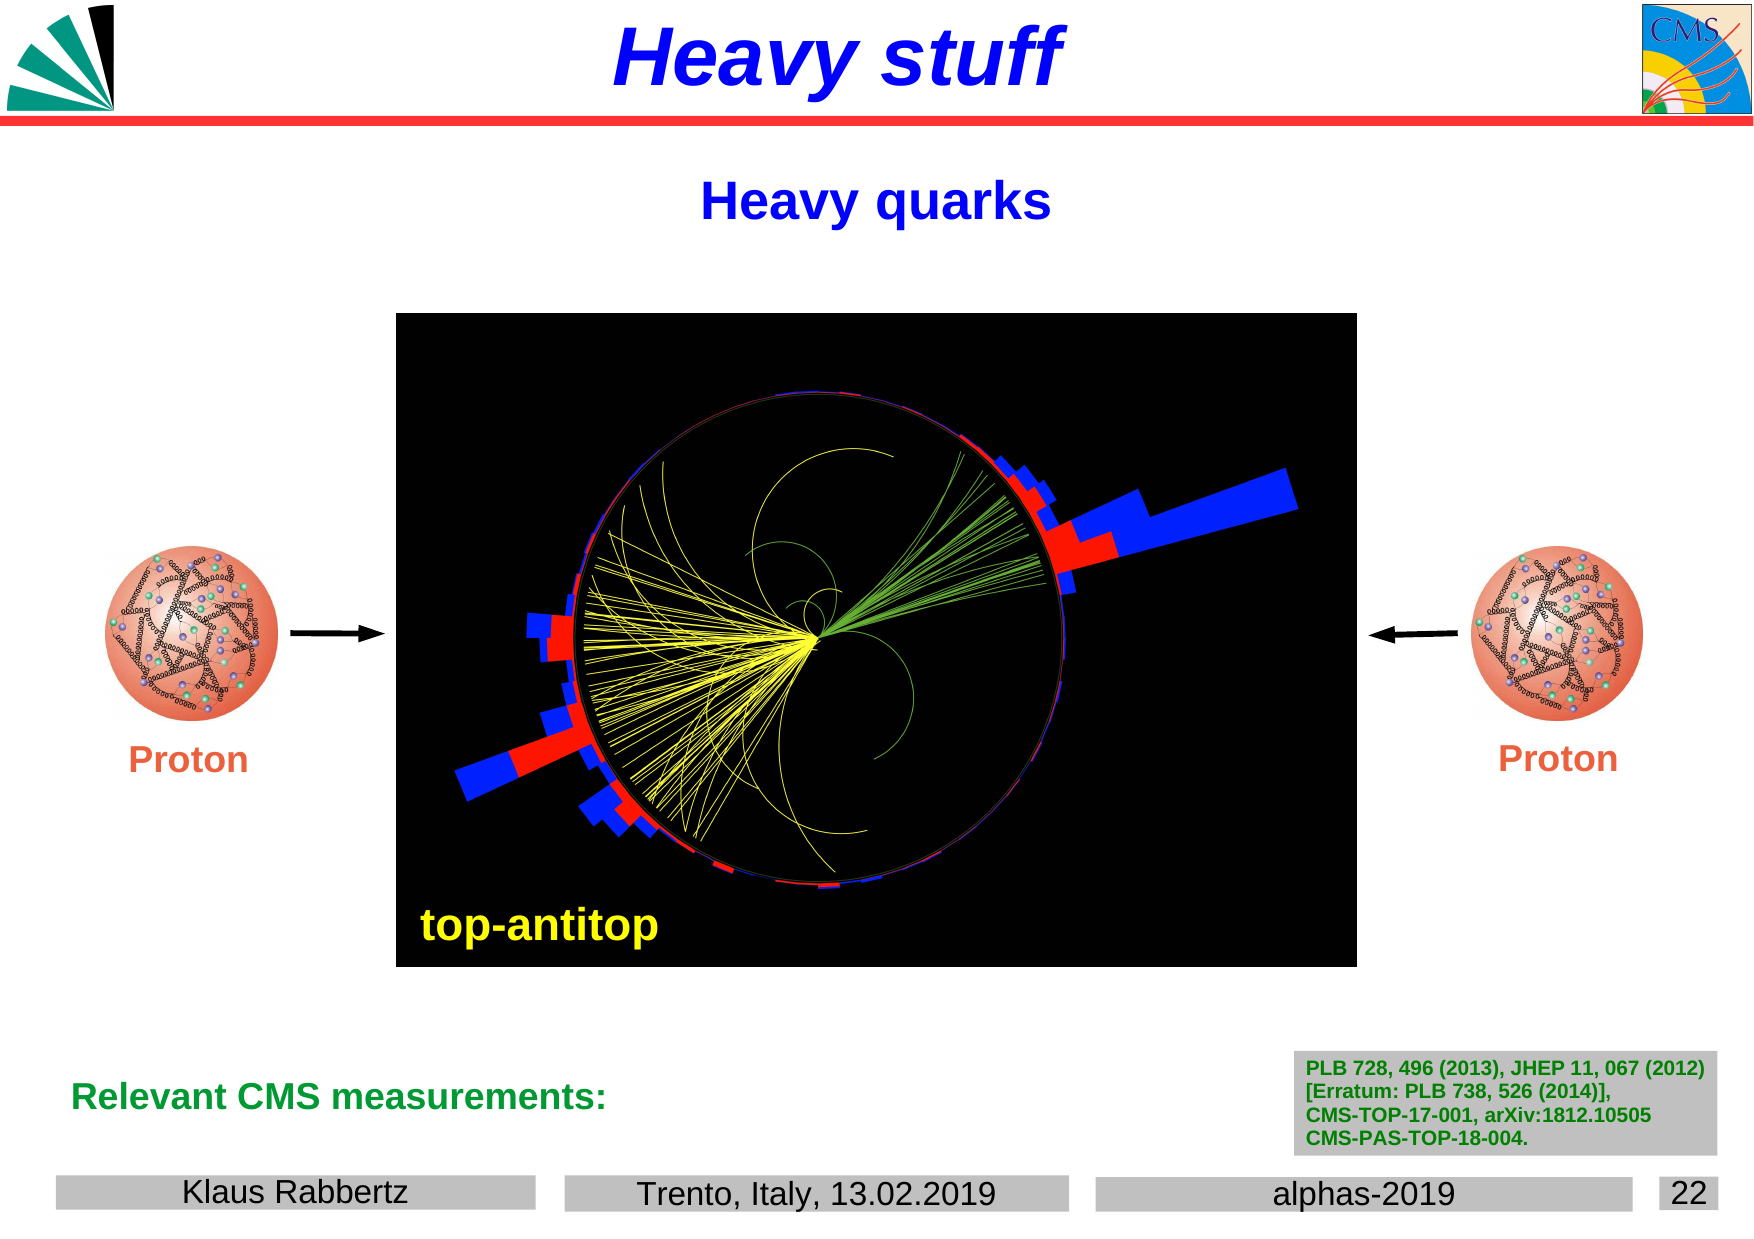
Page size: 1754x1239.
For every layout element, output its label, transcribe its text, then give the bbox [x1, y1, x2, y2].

picture [1642, 4, 1752, 114]
text_box Proton [1486, 731, 1632, 787]
text_box Relevant CMS measurements: [59, 1069, 789, 1124]
text_box top-antitop [408, 892, 672, 957]
picture [105, 546, 278, 721]
text_box Proton [116, 732, 263, 787]
text_box Heavy quarks [688, 164, 1066, 238]
picture [7, 5, 114, 112]
text_box PLB 728, 496 (2013), JHEP 11, 067 (2012) [Erratum: PLB 738, 526 (2014)], CMS-TOP-17-001, arXiv:1812.10505 CMS-PAS-TOP-18-004. [1294, 1050, 1718, 1156]
picture [396, 313, 1357, 967]
title Heavy stuff [129, 0, 1545, 114]
picture [1471, 546, 1643, 721]
